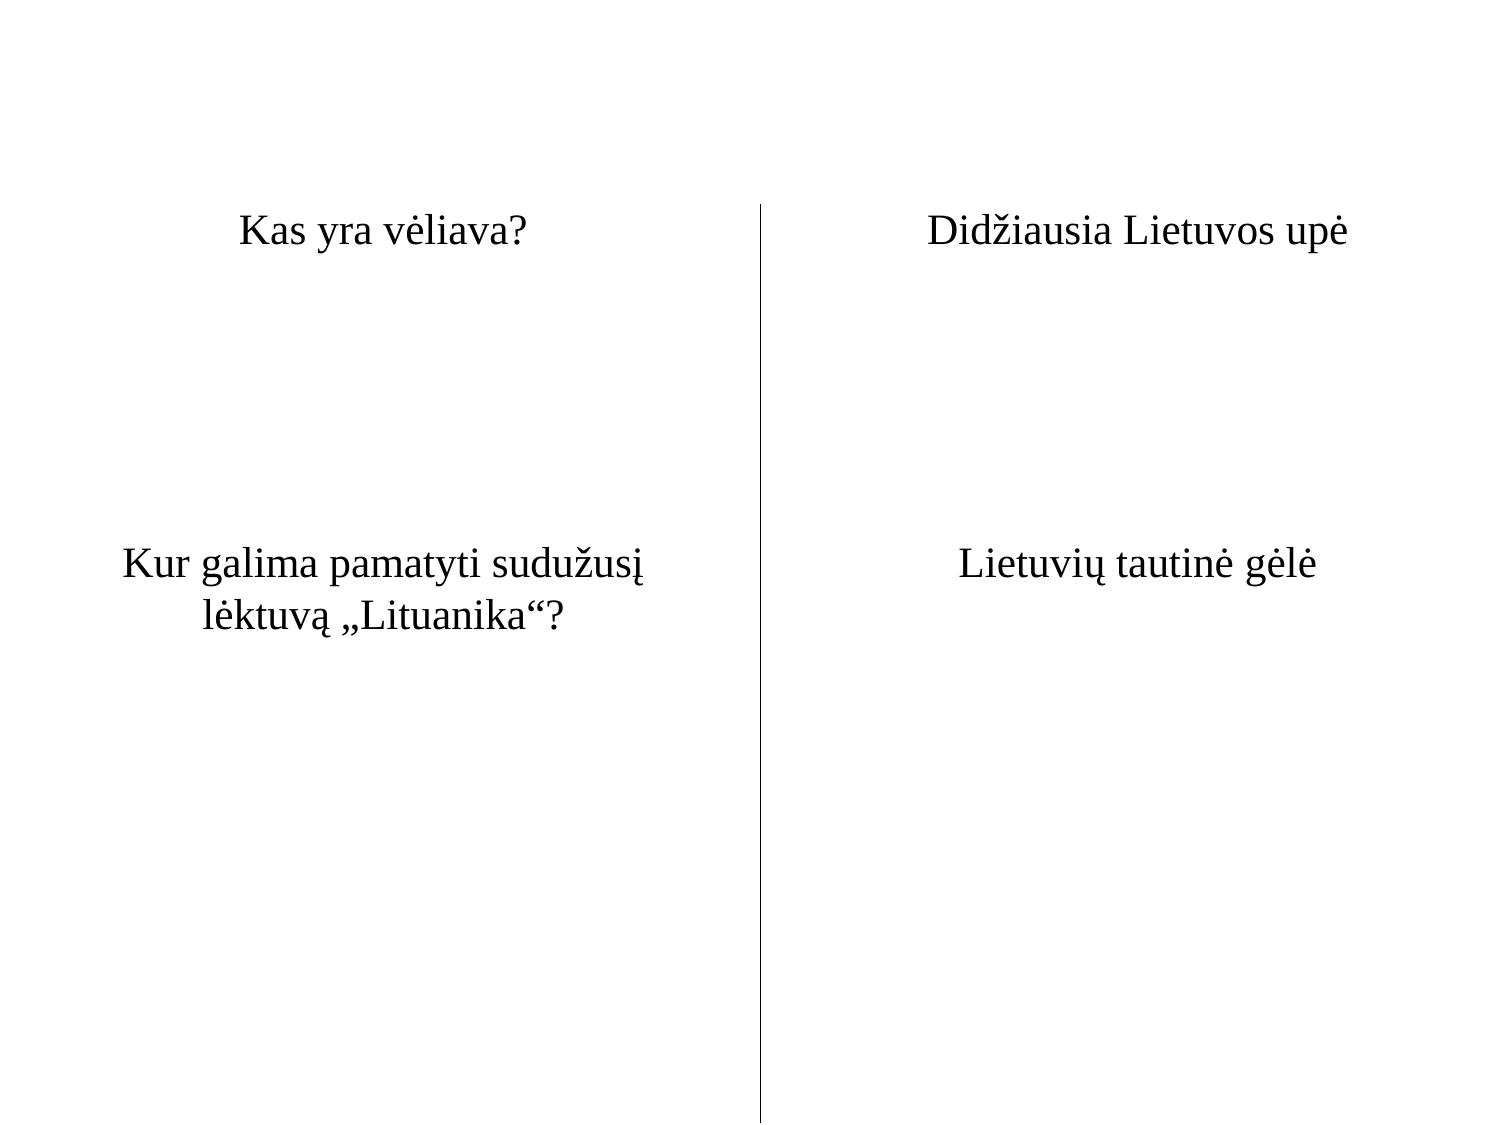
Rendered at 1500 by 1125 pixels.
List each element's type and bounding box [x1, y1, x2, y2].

picture [64, 204, 1459, 1125]
